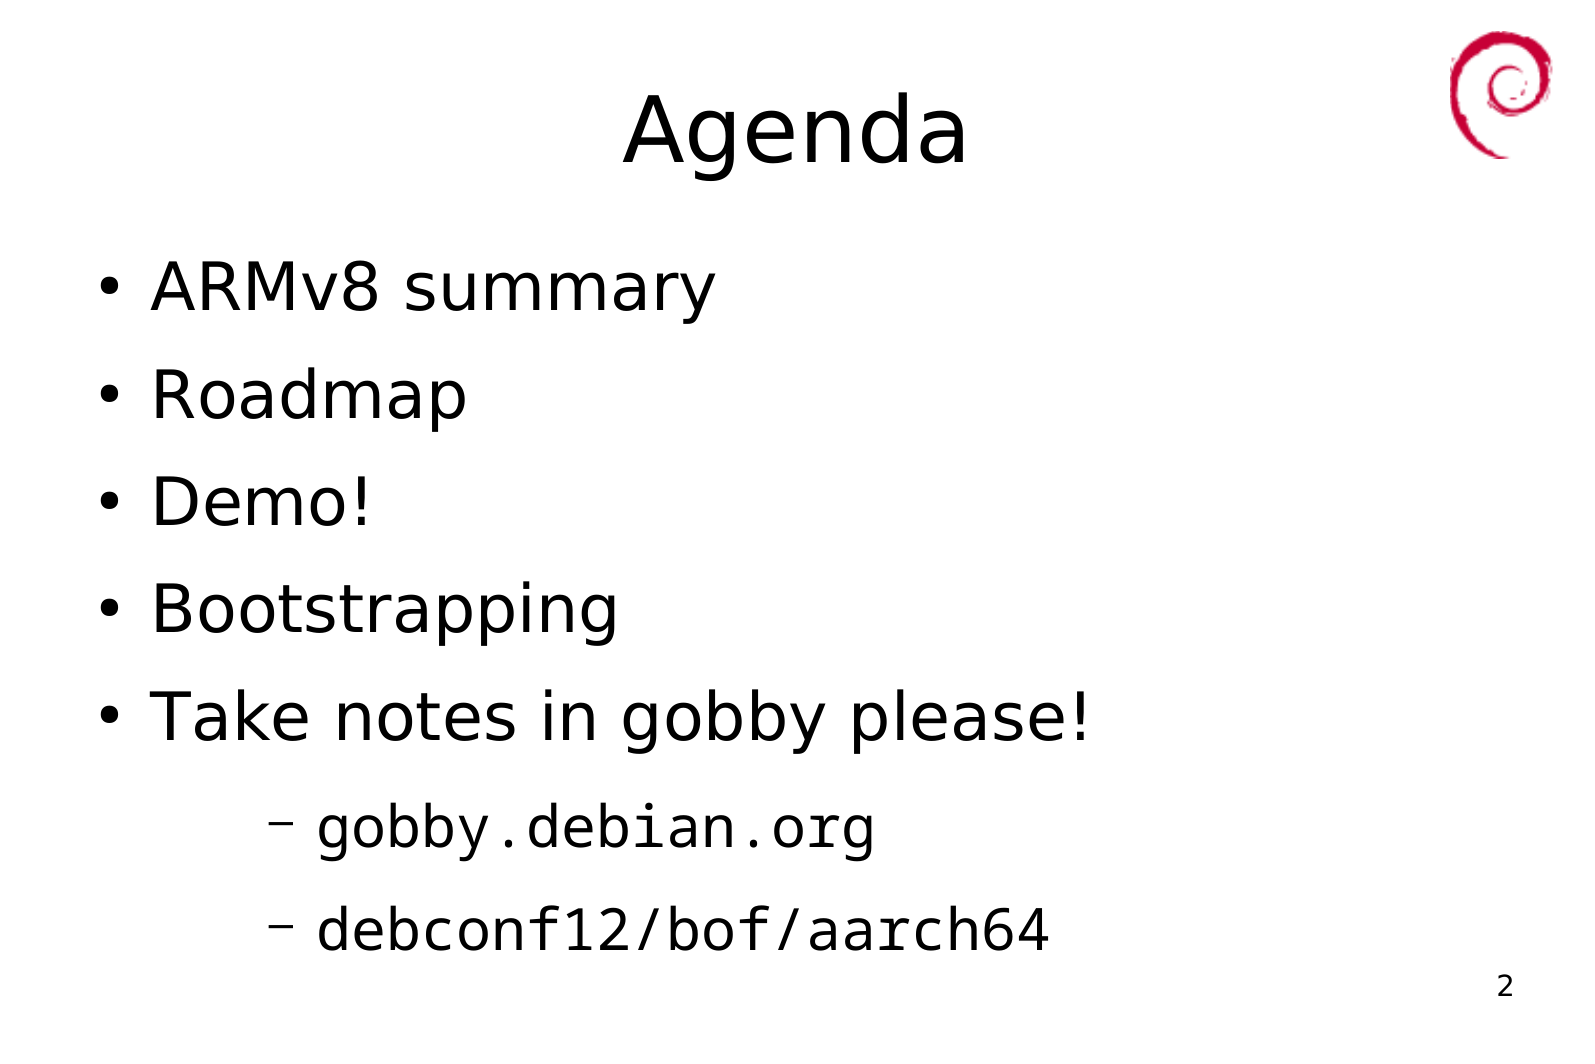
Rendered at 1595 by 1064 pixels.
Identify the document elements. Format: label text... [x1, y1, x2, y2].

list ARMv8 summary Roadmap Demo! Bootstrapping Take notes in gobby please! gobby.debian.org debconf12/bof/aarch64 [79, 248, 1515, 951]
title Agenda [79, 42, 1515, 221]
picture [1450, 31, 1555, 159]
